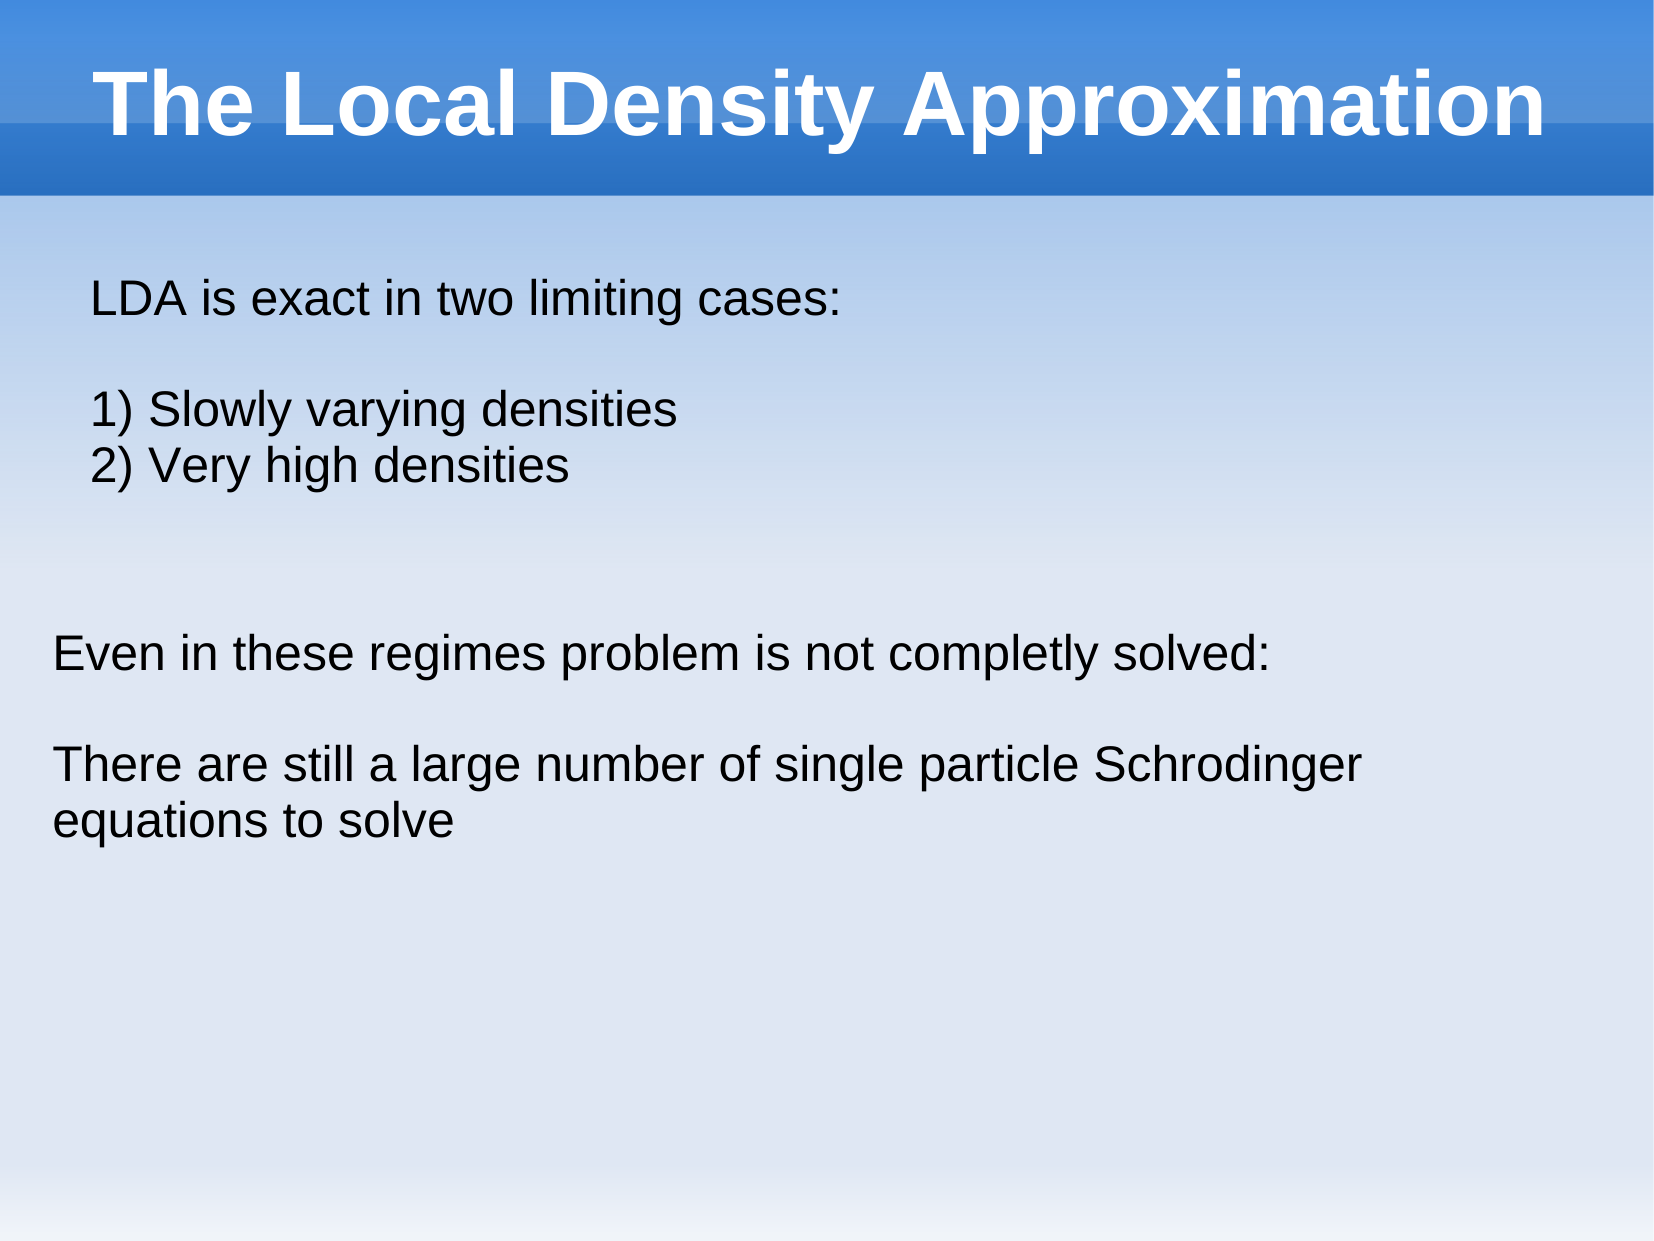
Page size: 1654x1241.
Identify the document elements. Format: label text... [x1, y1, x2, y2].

title The Local Density Approximation [76, 0, 1565, 211]
picture [0, 0, 1654, 1241]
text_box LDA is exact in two limiting cases: 1) Slowly varying densities 2) Very high densities [75, 262, 1201, 511]
text_box Even in these regimes problem is not completly solved: There are still a large number of single particle Schrodinger equations to solve [37, 617, 1576, 866]
